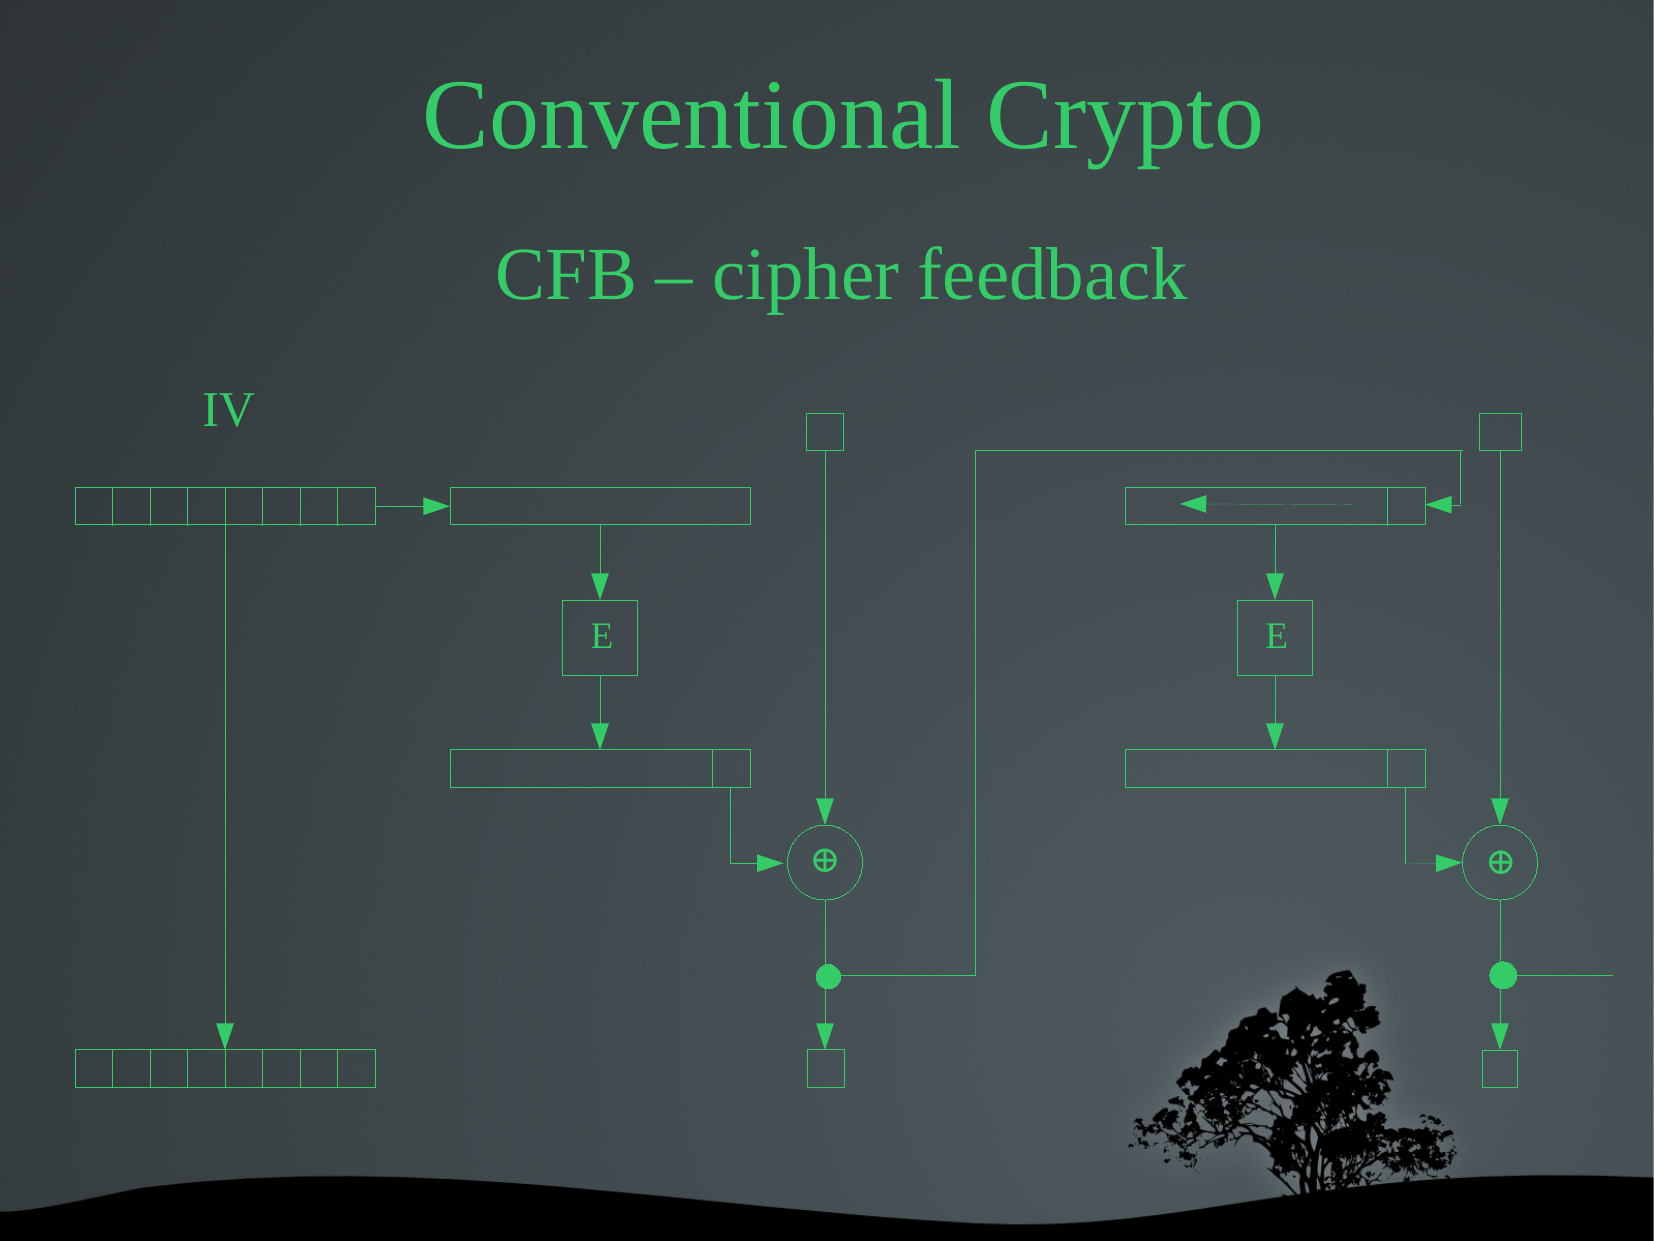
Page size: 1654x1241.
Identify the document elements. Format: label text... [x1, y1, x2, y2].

text_box E [1250, 607, 1304, 669]
text_box E [575, 607, 629, 669]
text_box ⊕ [1470, 833, 1532, 894]
text_box [816, 964, 841, 989]
picture [0, 0, 1654, 1241]
text_box [1489, 961, 1517, 989]
text_box IV [187, 375, 270, 451]
text_box CFB – cipher feedback [480, 225, 1201, 331]
text_box ⊕ [794, 832, 856, 893]
text_box Conventional Crypto [408, 51, 1276, 188]
